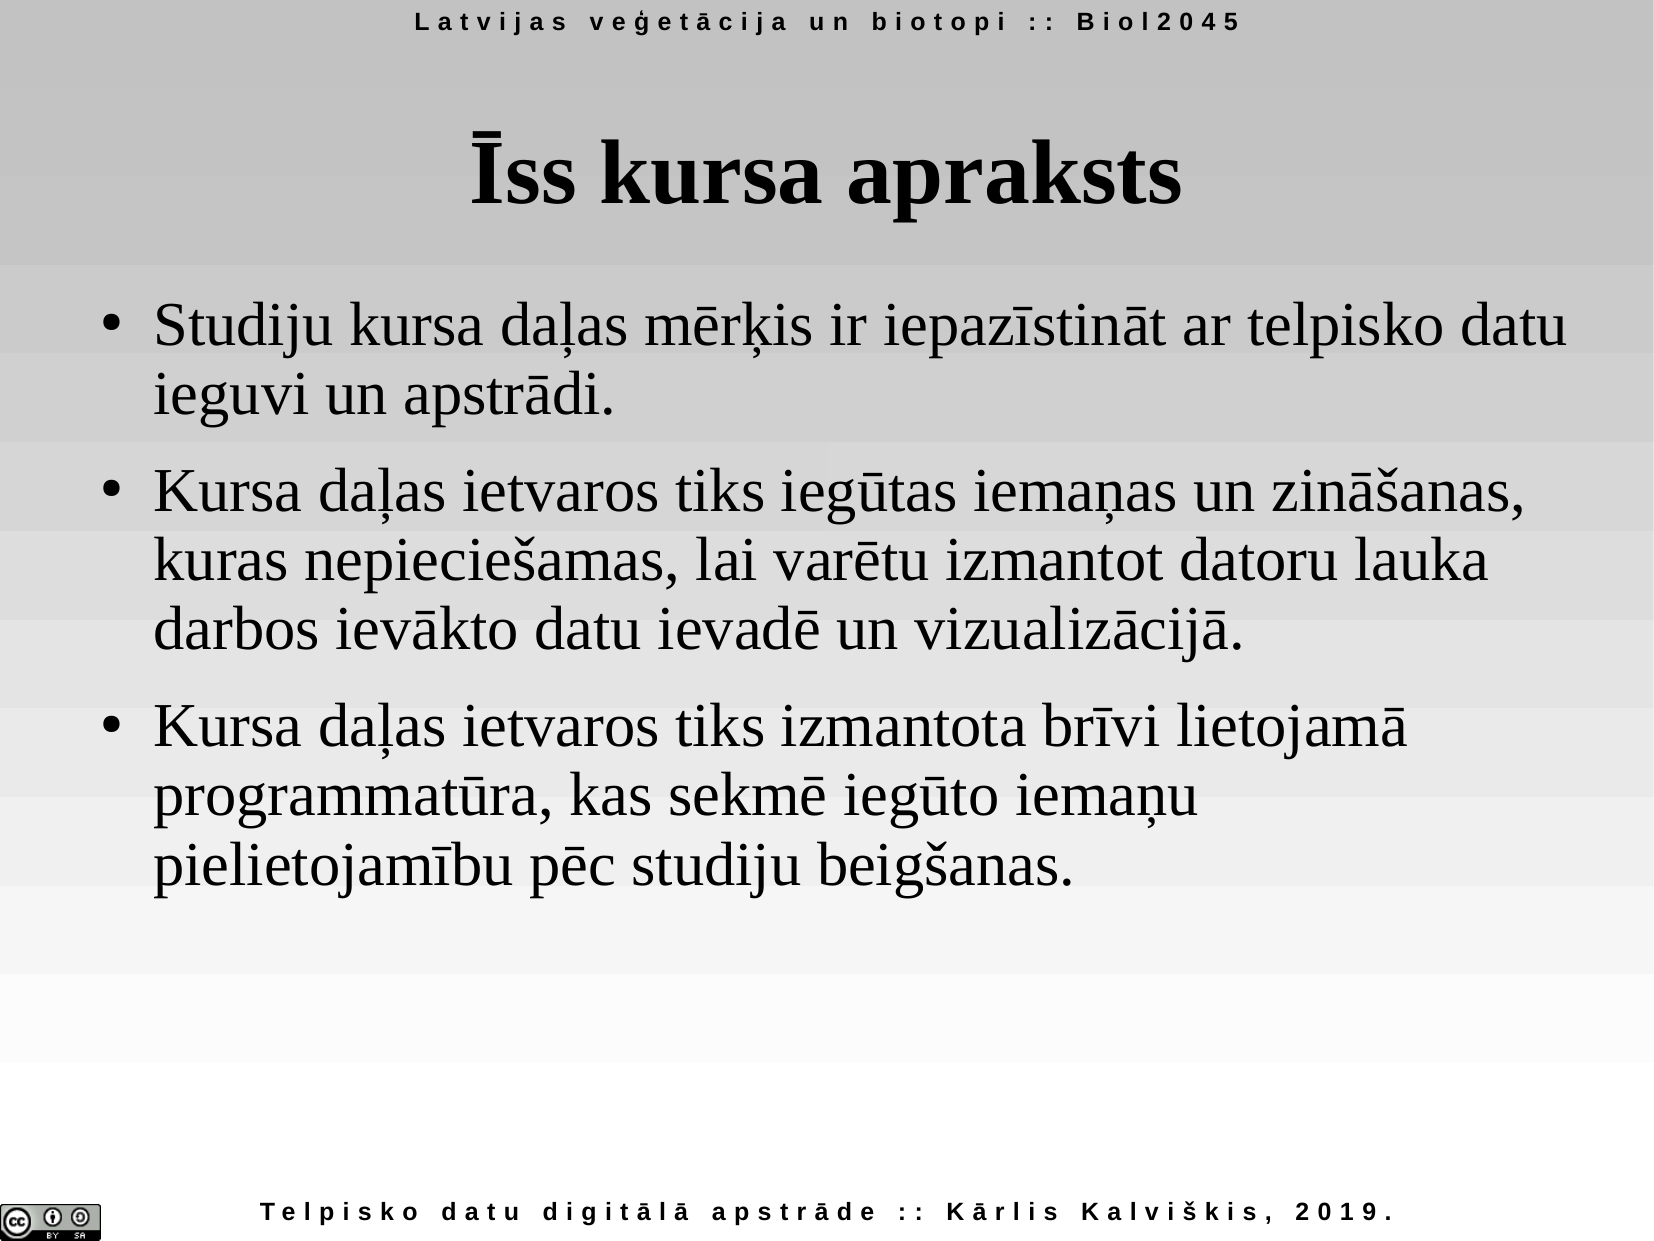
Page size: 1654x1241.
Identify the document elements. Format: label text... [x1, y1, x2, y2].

title Īss kursa apraksts [29, 49, 1625, 296]
list Studiju kursa daļas mērķis ir iepazīstināt ar telpisko datu ieguvi un apstrādi. Kursa daļas ietvaros tiks iegūtas iemaņas un zināšanas, kuras nepieciešamas, lai varētu izmantot datoru lauka darbos ievākto datu ievadē un vizualizācijā. Kursa daļas ietvaros tiks izmantota brīvi lietojamā programmatūra, kas sekmē iegūto iemaņu pielietojamību pēc studiju beigšanas. [82, 289, 1571, 1113]
picture [0, 0, 1654, 1241]
